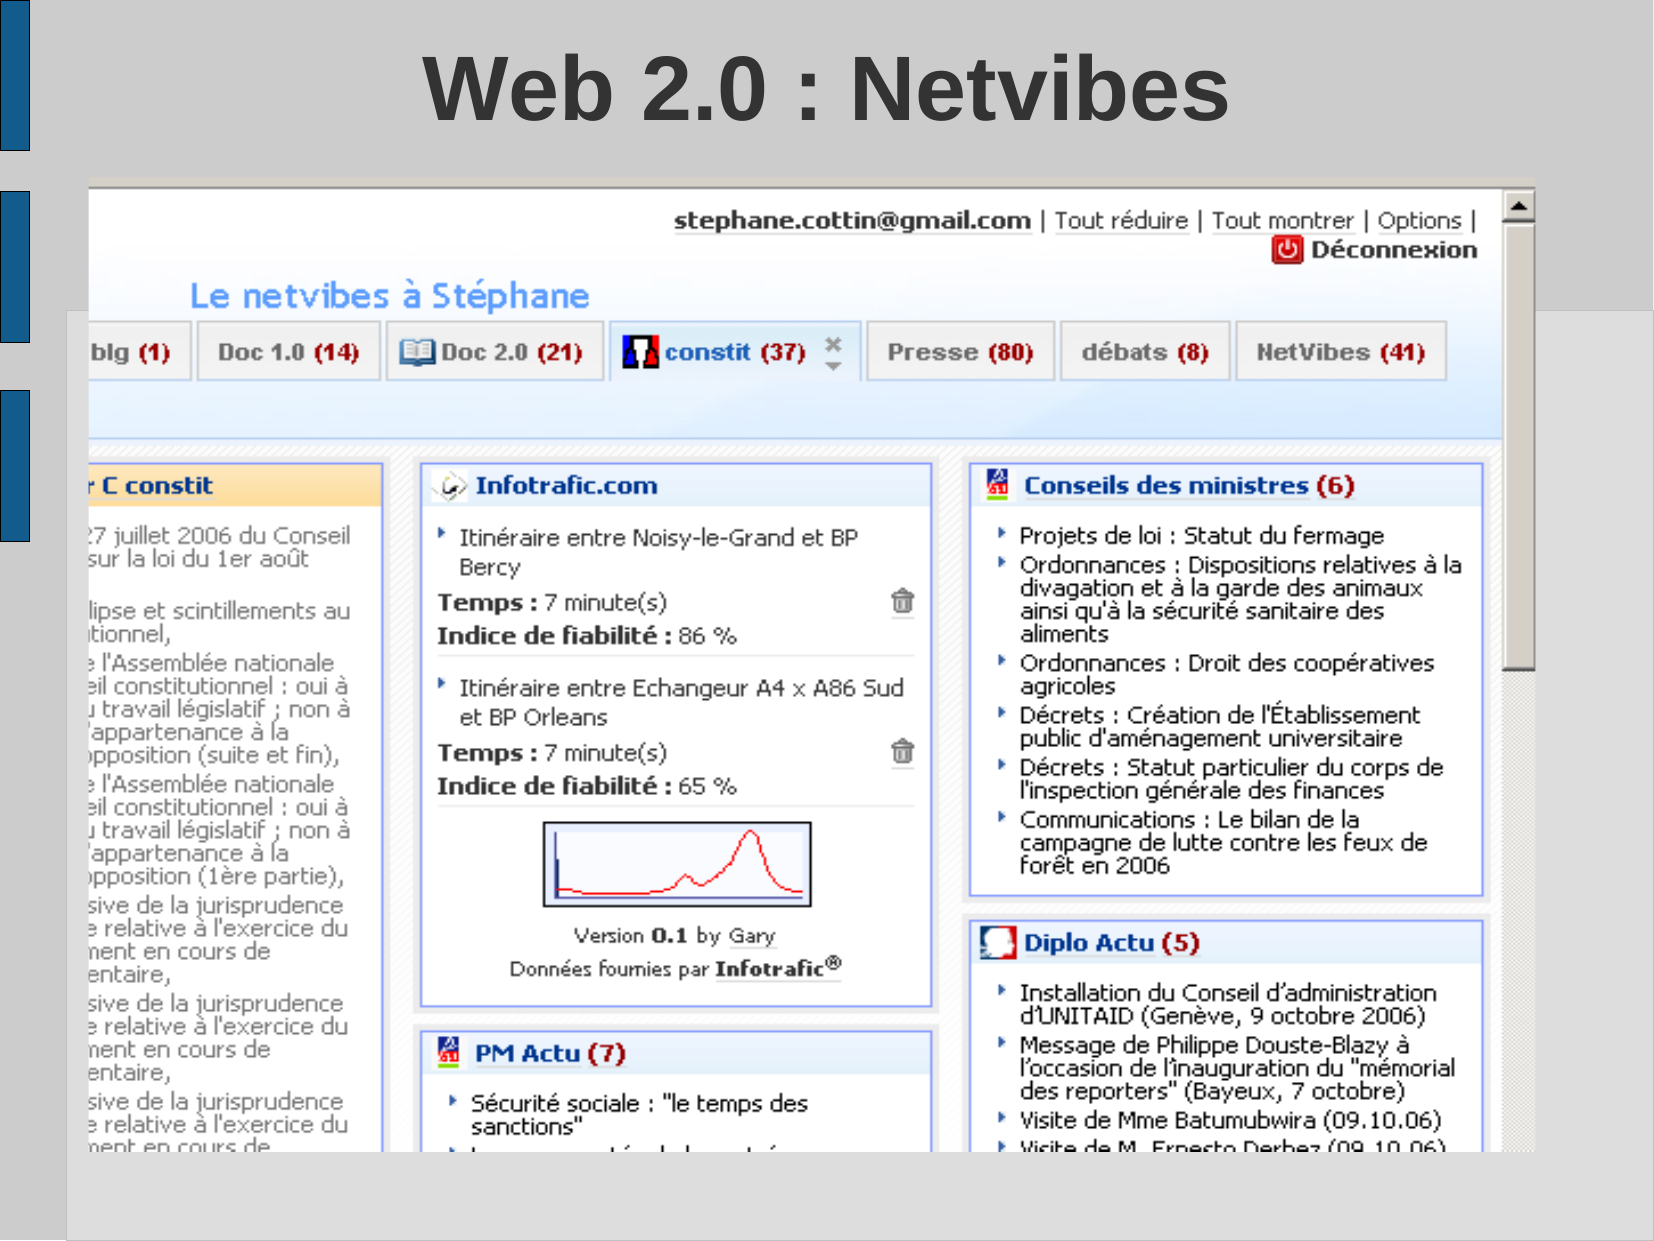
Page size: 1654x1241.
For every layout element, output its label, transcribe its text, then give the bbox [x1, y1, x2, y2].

picture [88, 177, 1536, 1152]
title Web 2.0 : Netvibes [121, 29, 1534, 148]
